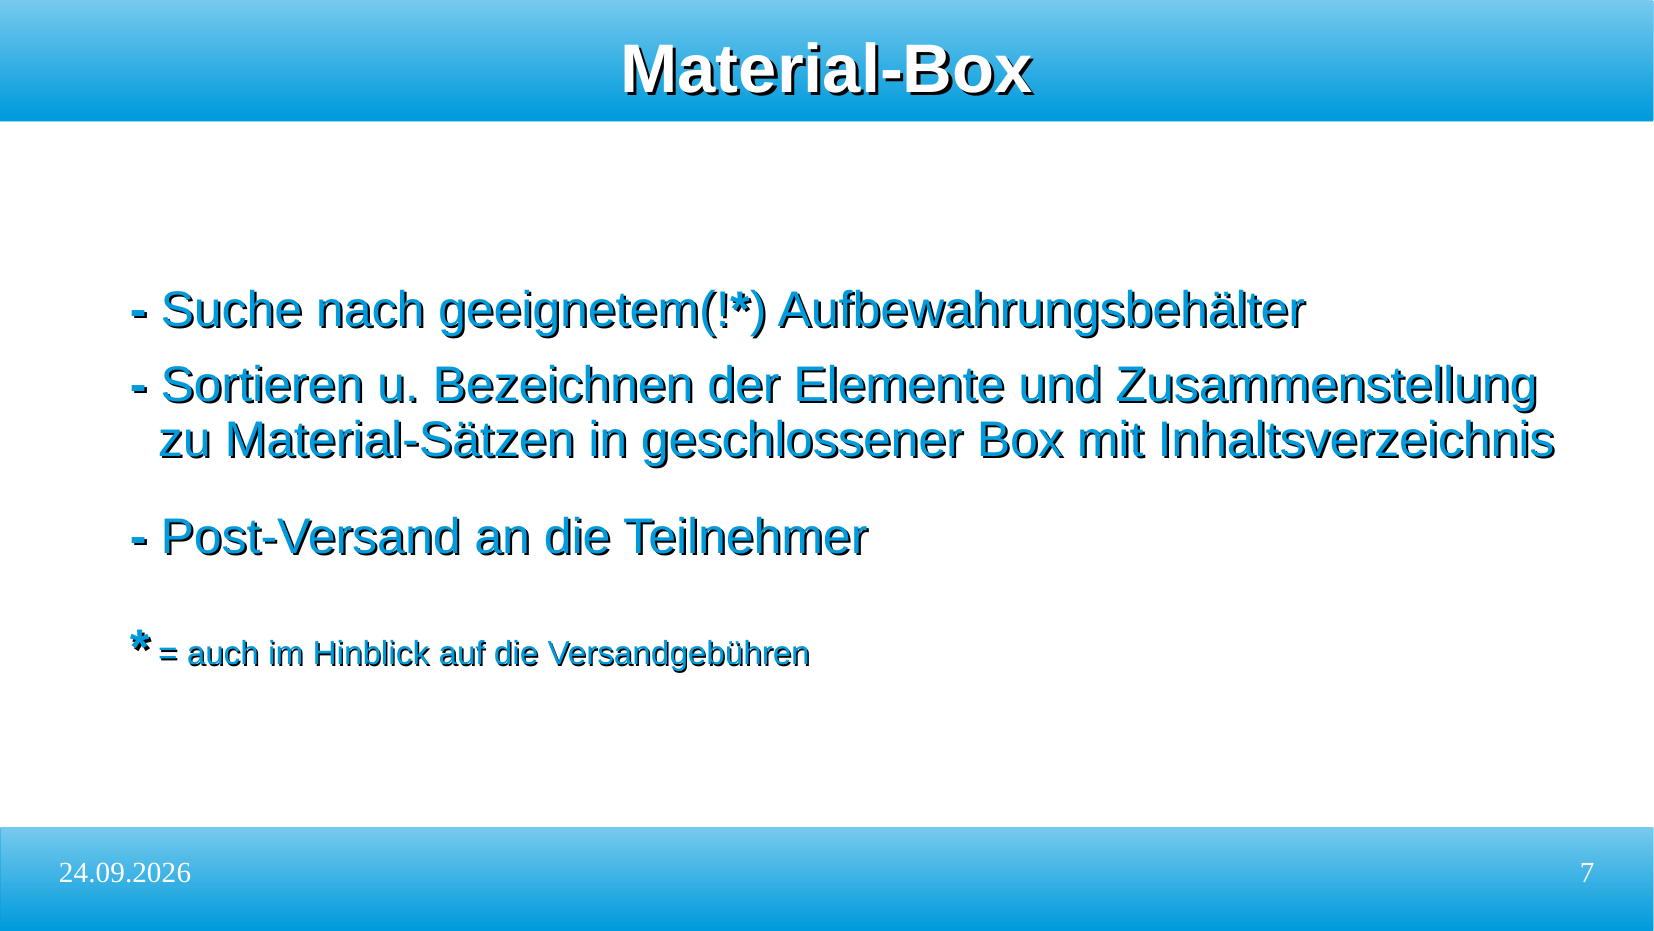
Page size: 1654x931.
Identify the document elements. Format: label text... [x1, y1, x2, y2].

title Material-Box [59, 29, 1595, 108]
list - Suche nach geeignetem(!*) Aufbewahrungsbehälter - Sortieren u. Bezeichnen der Elemente und Zusammenstellung zu Material-Sätzen in geschlossener Box mit Inhaltsverzeichnis - Post-Versand an die Teilnehmer * = auch im Hinblick auf die Versandgebühren [59, 206, 1595, 768]
